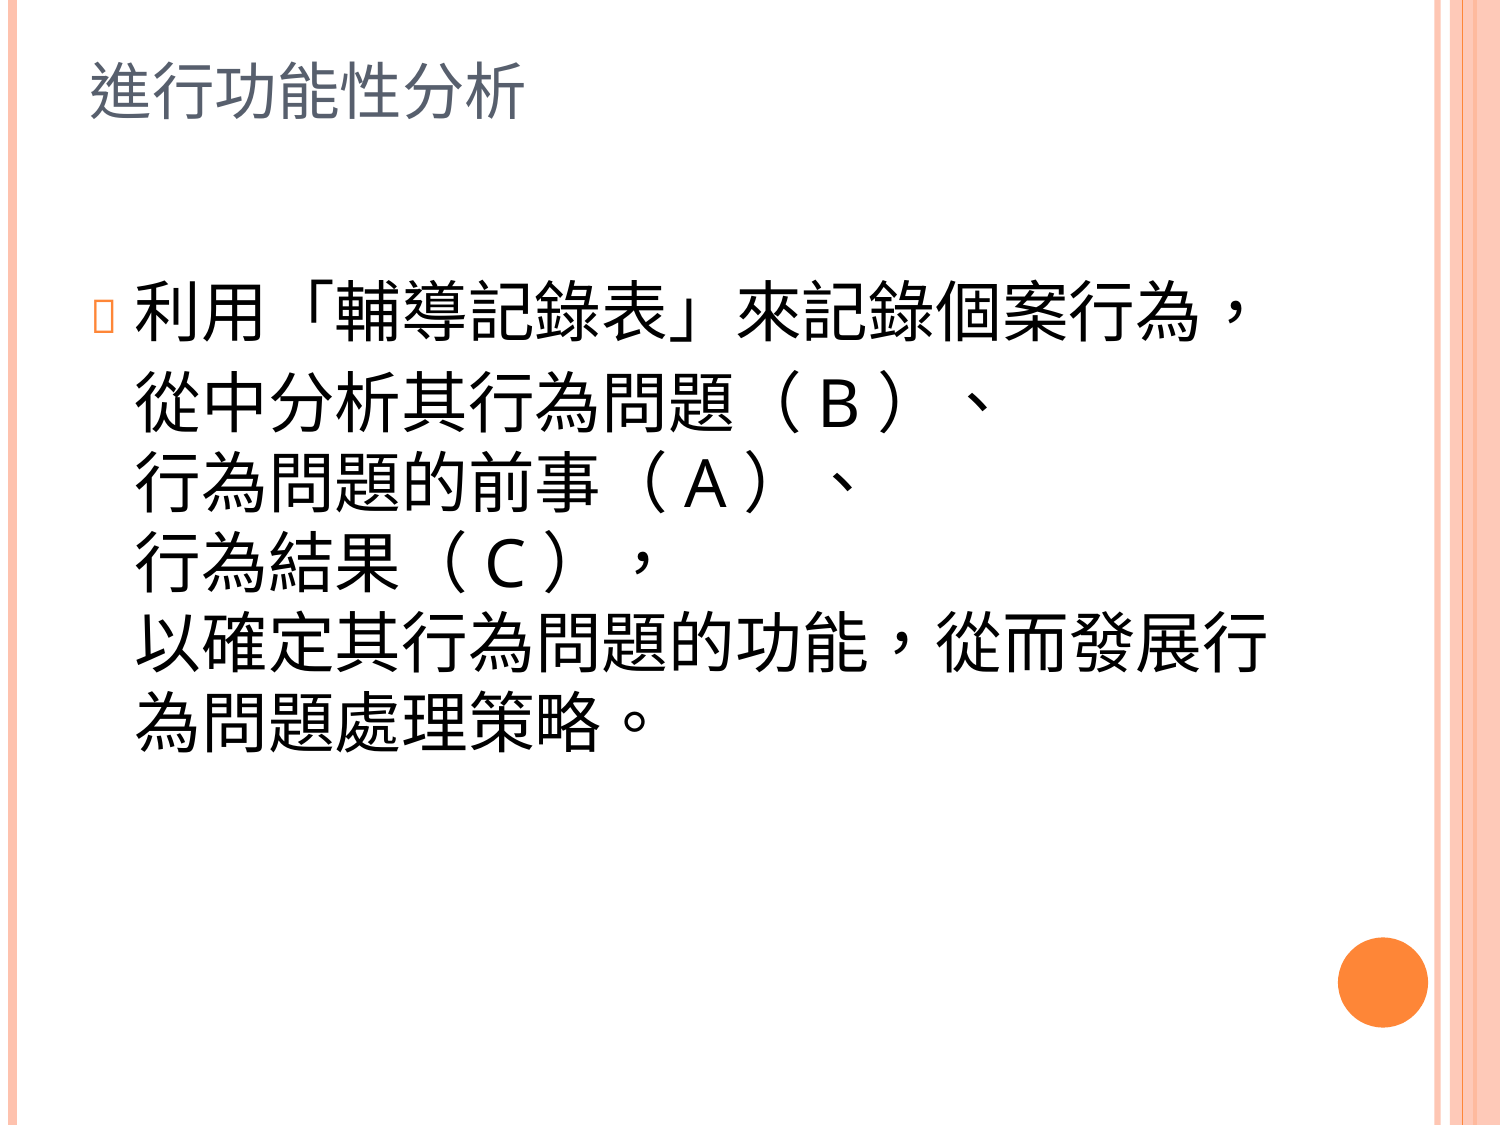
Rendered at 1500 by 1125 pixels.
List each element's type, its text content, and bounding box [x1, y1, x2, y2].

list 利用「輔導記錄表」來記錄個案行為，從中分析其行為問題（B）、 行為問題的前事（A）、 行為結果（C）， 以確定其行為問題的功能，從而發展行為問題處理策略。 [75, 262, 1300, 1062]
title 進行功能性分析 [75, 45, 1300, 233]
